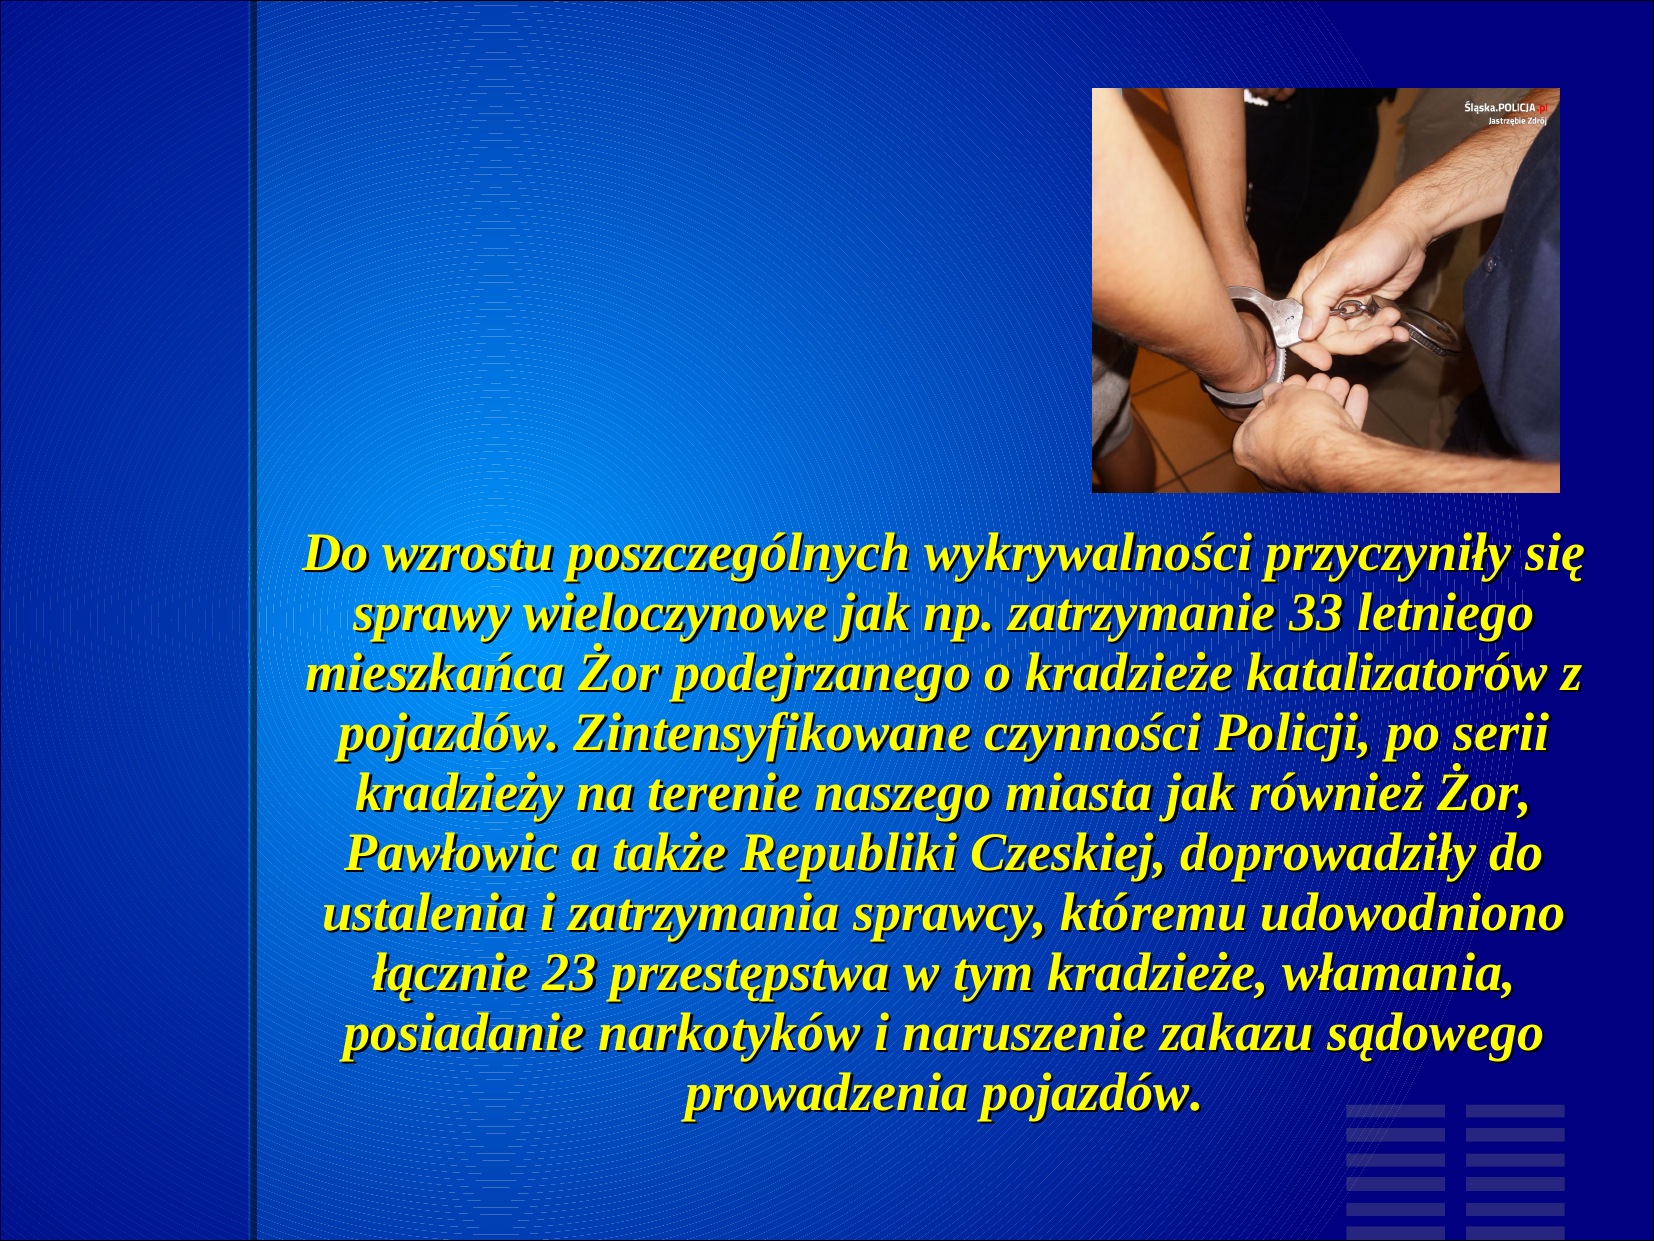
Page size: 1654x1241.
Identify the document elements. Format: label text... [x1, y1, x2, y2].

picture [1092, 88, 1560, 493]
text_box Do wzrostu poszczególnych wykrywalności przyczyniły się sprawy wieloczynowe jak np. zatrzymanie 33 letniego mieszkańca Żor podejrzanego o kradzieże katalizatorów z pojazdów. Zintensyfikowane czynności Policji, po serii kradzieży na terenie naszego miasta jak również Żor, Pawłowic a także Republiki Czeskiej, doprowadziły do ustalenia i zatrzymania sprawcy, któremu udowodniono łącznie 23 przestępstwa w tym kradzieże, włamania, posiadanie narkotyków i naruszenie zakazu sądowego prowadzenia pojazdów. [265, 101, 1625, 1123]
